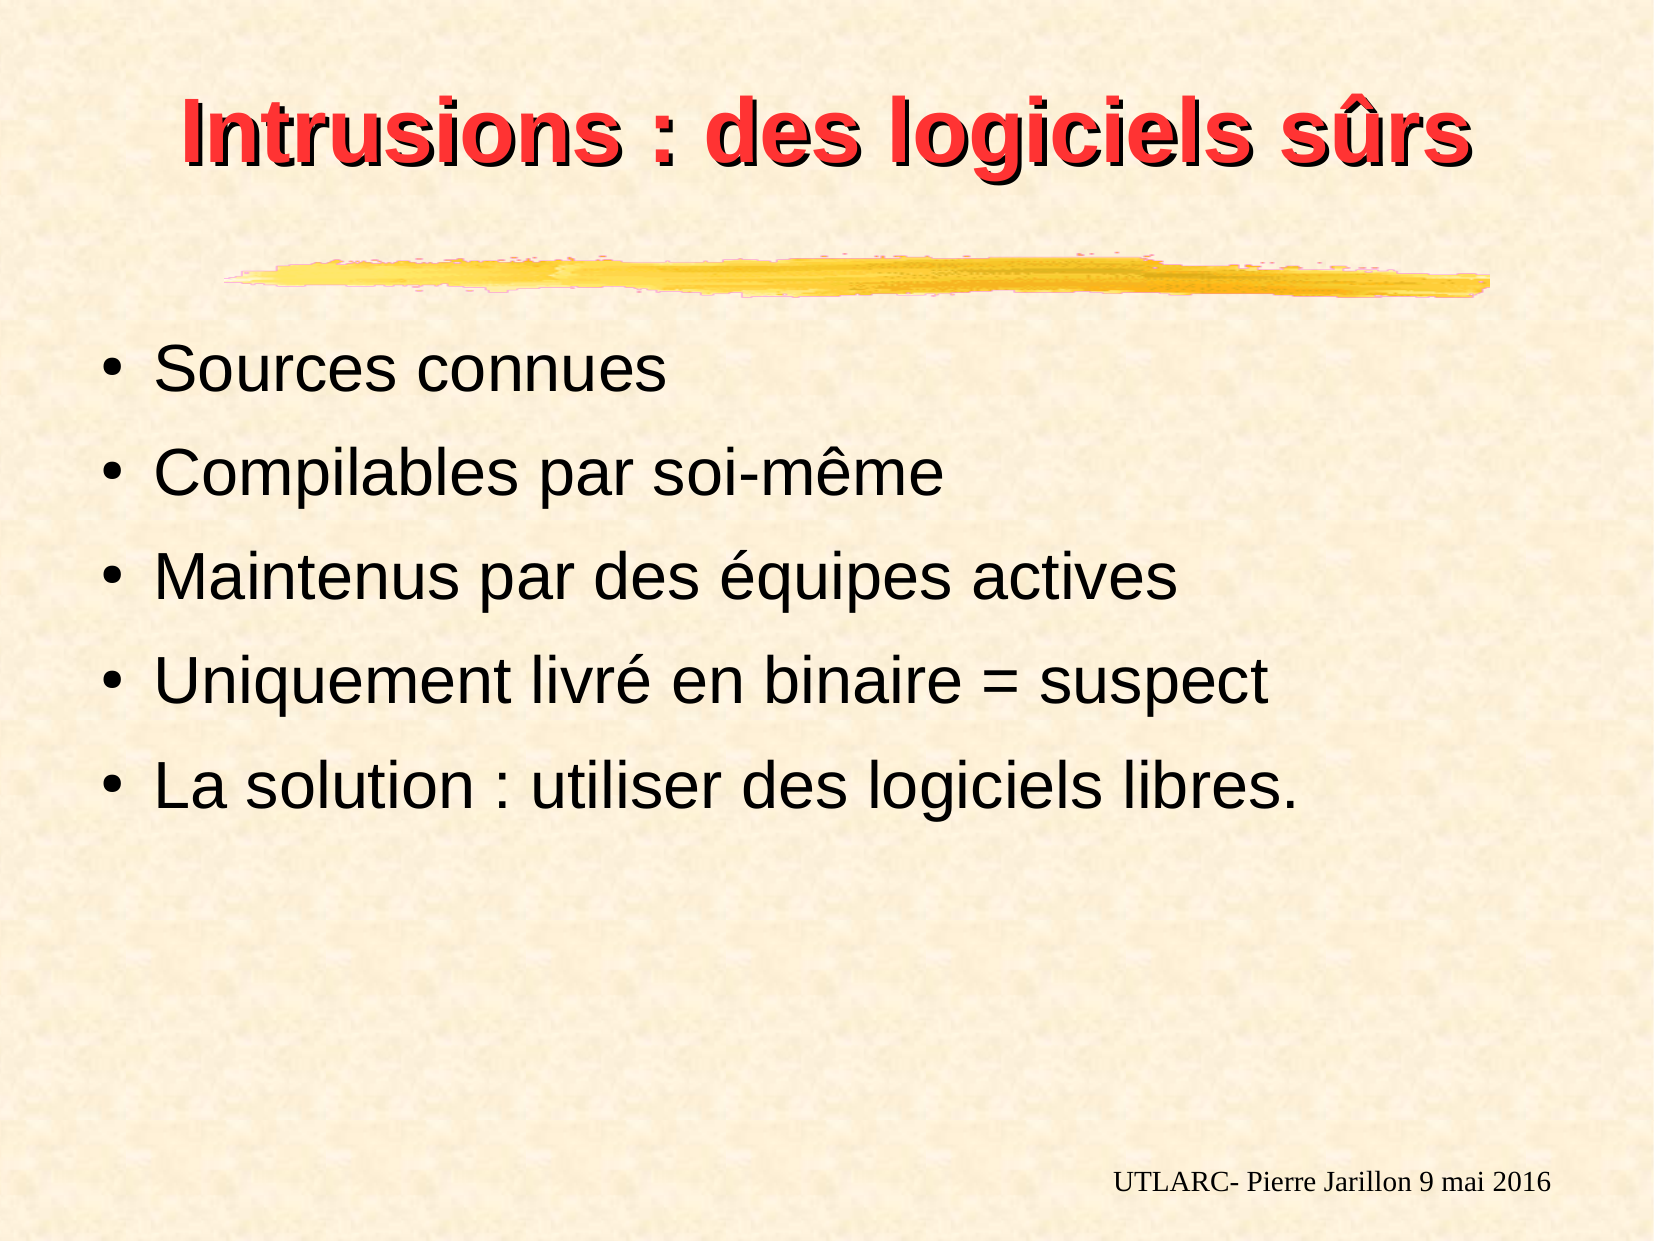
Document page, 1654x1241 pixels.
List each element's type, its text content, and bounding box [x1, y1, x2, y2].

title Intrusions : des logiciels sûrs [82, 49, 1571, 213]
picture [0, 0, 1654, 1241]
list Sources connues Compilables par soi-même Maintenus par des équipes actives Uniquement livré en binaire = suspect La solution : utiliser des logiciels libres. [82, 330, 1571, 1010]
